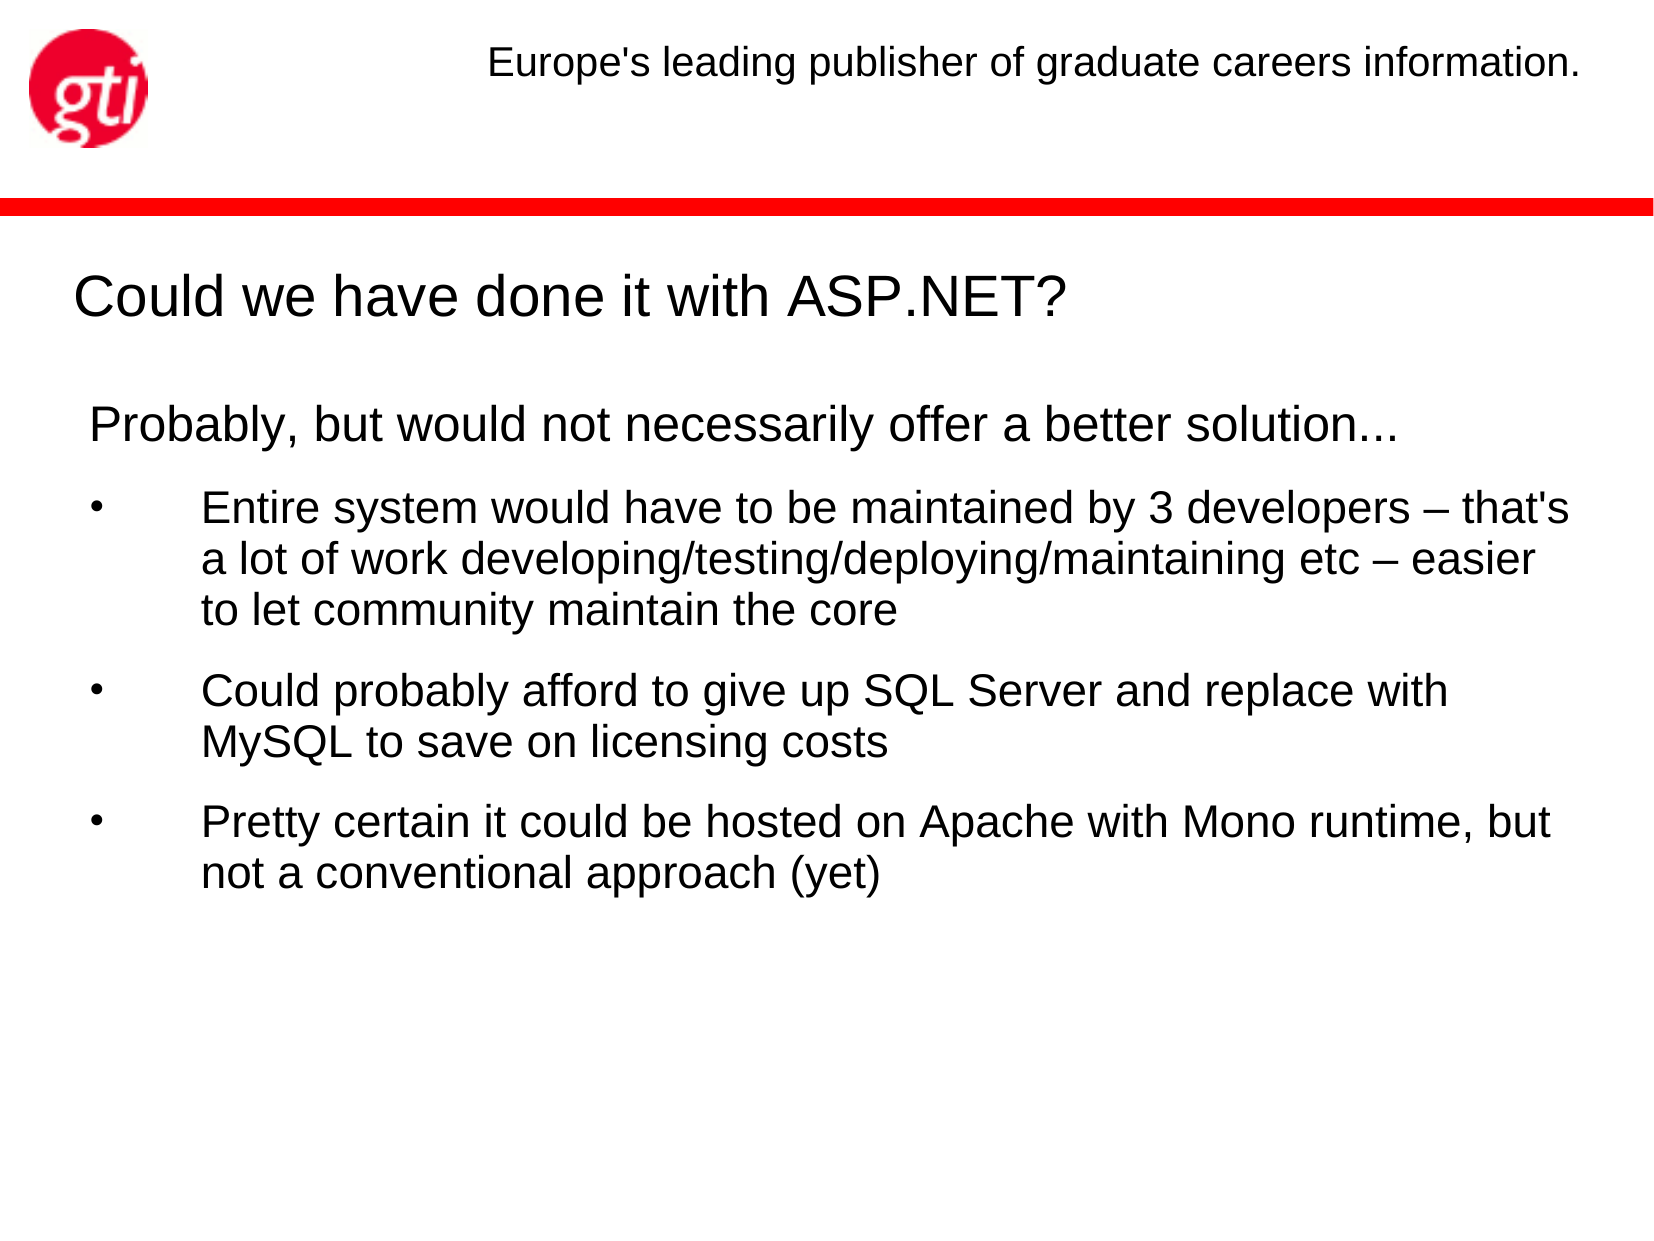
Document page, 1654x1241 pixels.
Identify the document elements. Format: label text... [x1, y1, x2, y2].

picture [29, 29, 148, 148]
list Probably, but would not necessarily offer a better solution... Entire system would have to be maintained by 3 developers – that's a lot of work developing/testing/deploying/maintaining etc – easier to let community maintain the core Could probably afford to give up SQL Server and replace with MySQL to save on licensing costs Pretty certain it could be hosted on Apache with Mono runtime, but not a conventional approach (yet) [88, 392, 1577, 1241]
text_box Europe's leading publisher of graduate careers information. [472, 29, 1597, 91]
text_box Could we have done it with ASP.NET? [59, 256, 1085, 337]
